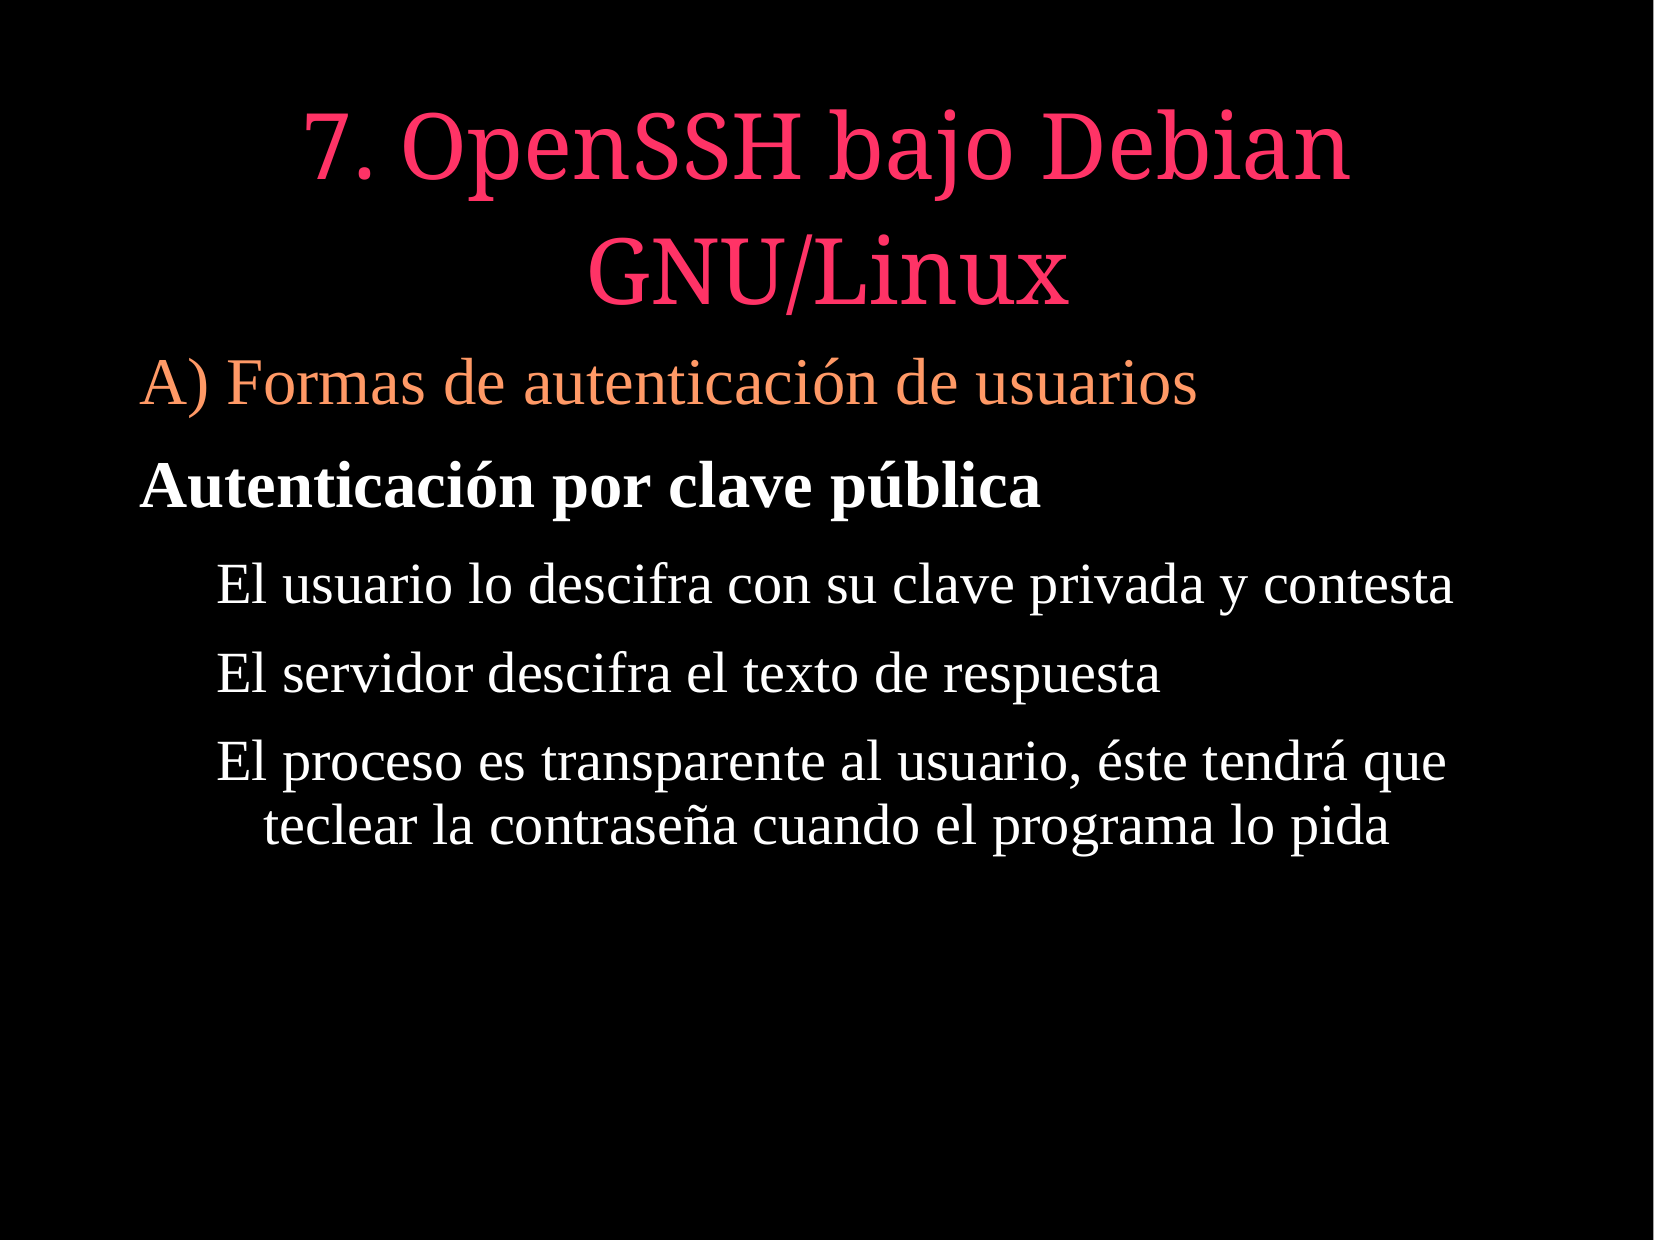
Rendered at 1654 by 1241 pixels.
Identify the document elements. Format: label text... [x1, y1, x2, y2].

title 7. OpenSSH bajo Debian GNU/Linux [121, 82, 1534, 331]
list A) Formas de autenticación de usuarios Autenticación por clave pública El usuario lo descifra con su clave privada y contesta El servidor descifra el texto de respuesta El proceso es transparente al usuario, éste tendrá que teclear la contraseña cuando el programa lo pida [121, 344, 1534, 1127]
